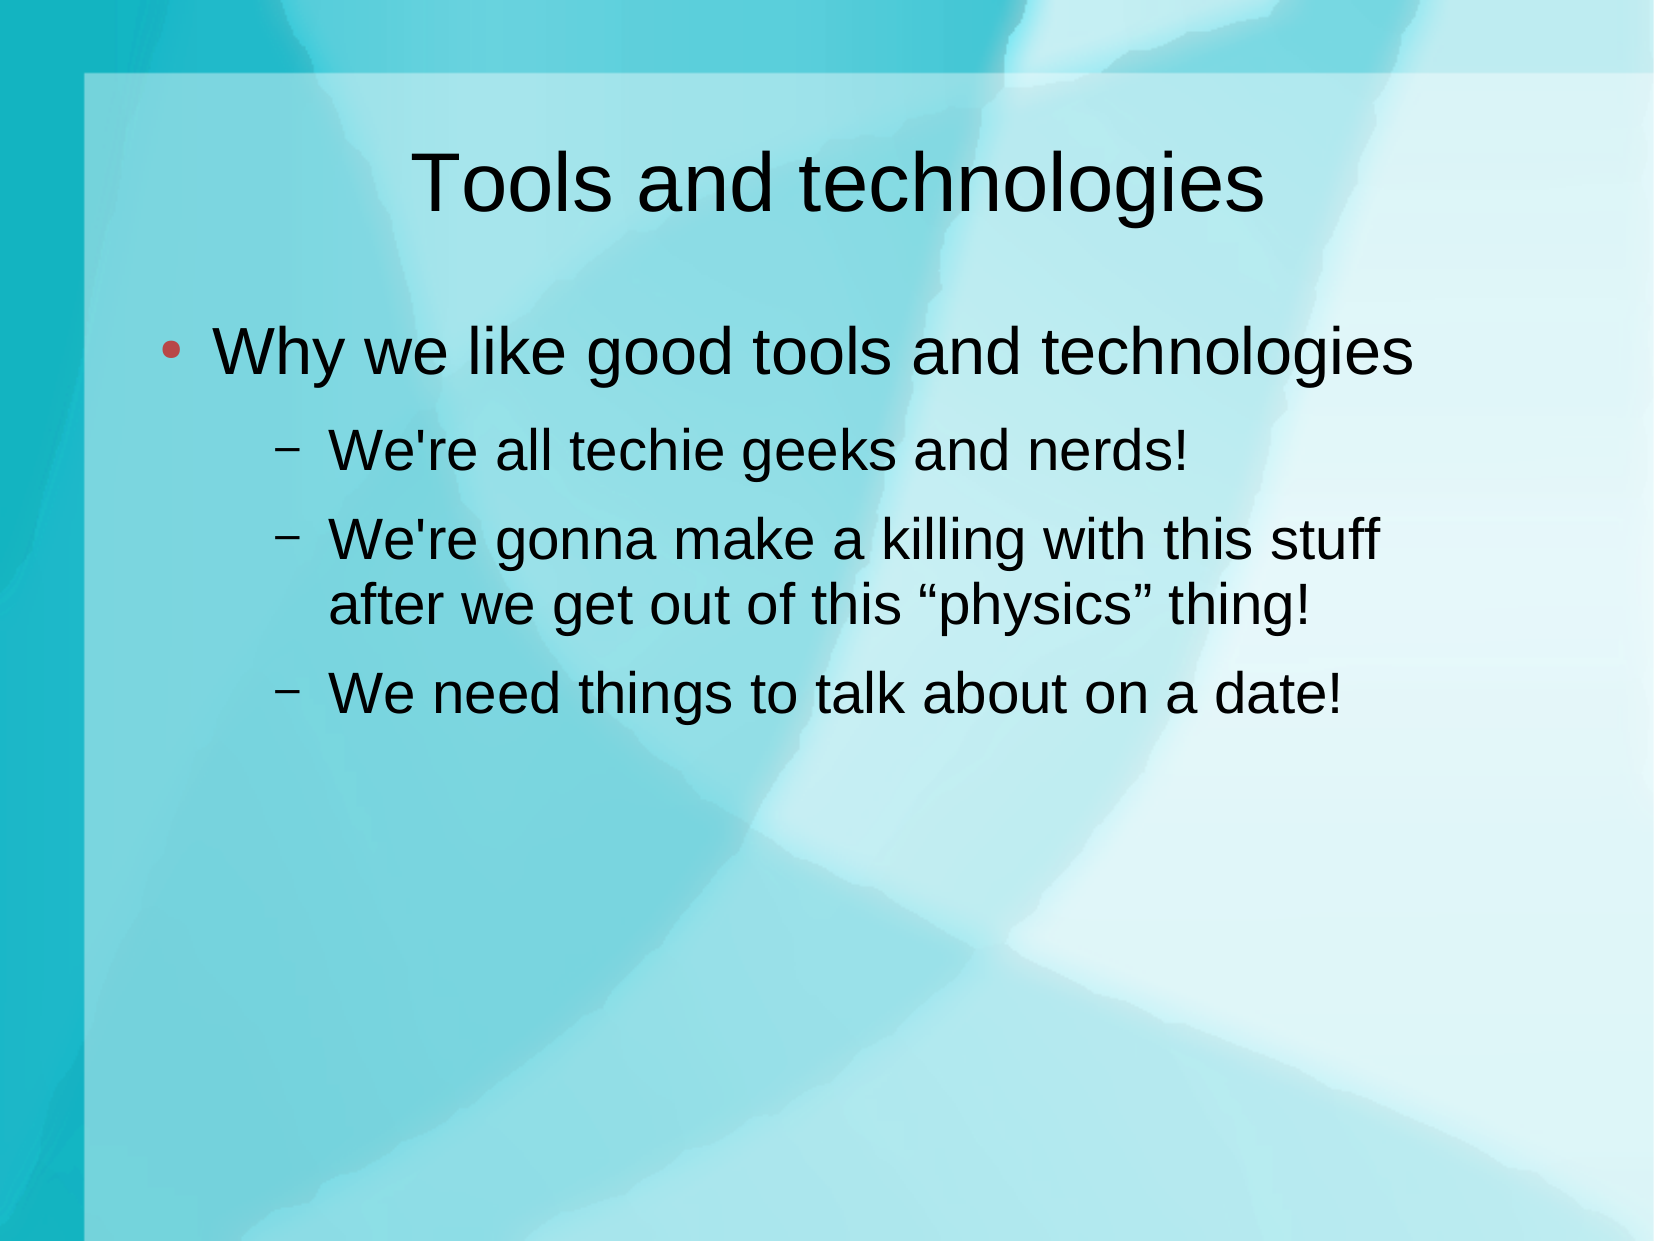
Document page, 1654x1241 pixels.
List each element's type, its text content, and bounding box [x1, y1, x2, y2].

title Tools and technologies [94, 78, 1583, 287]
picture [0, 0, 1654, 1241]
list Why we like good tools and technologies We're all techie geeks and nerds! We're gonna make a killing with this stuff after we get out of this “physics” thing! We need things to talk about on a date! [141, 313, 1506, 999]
